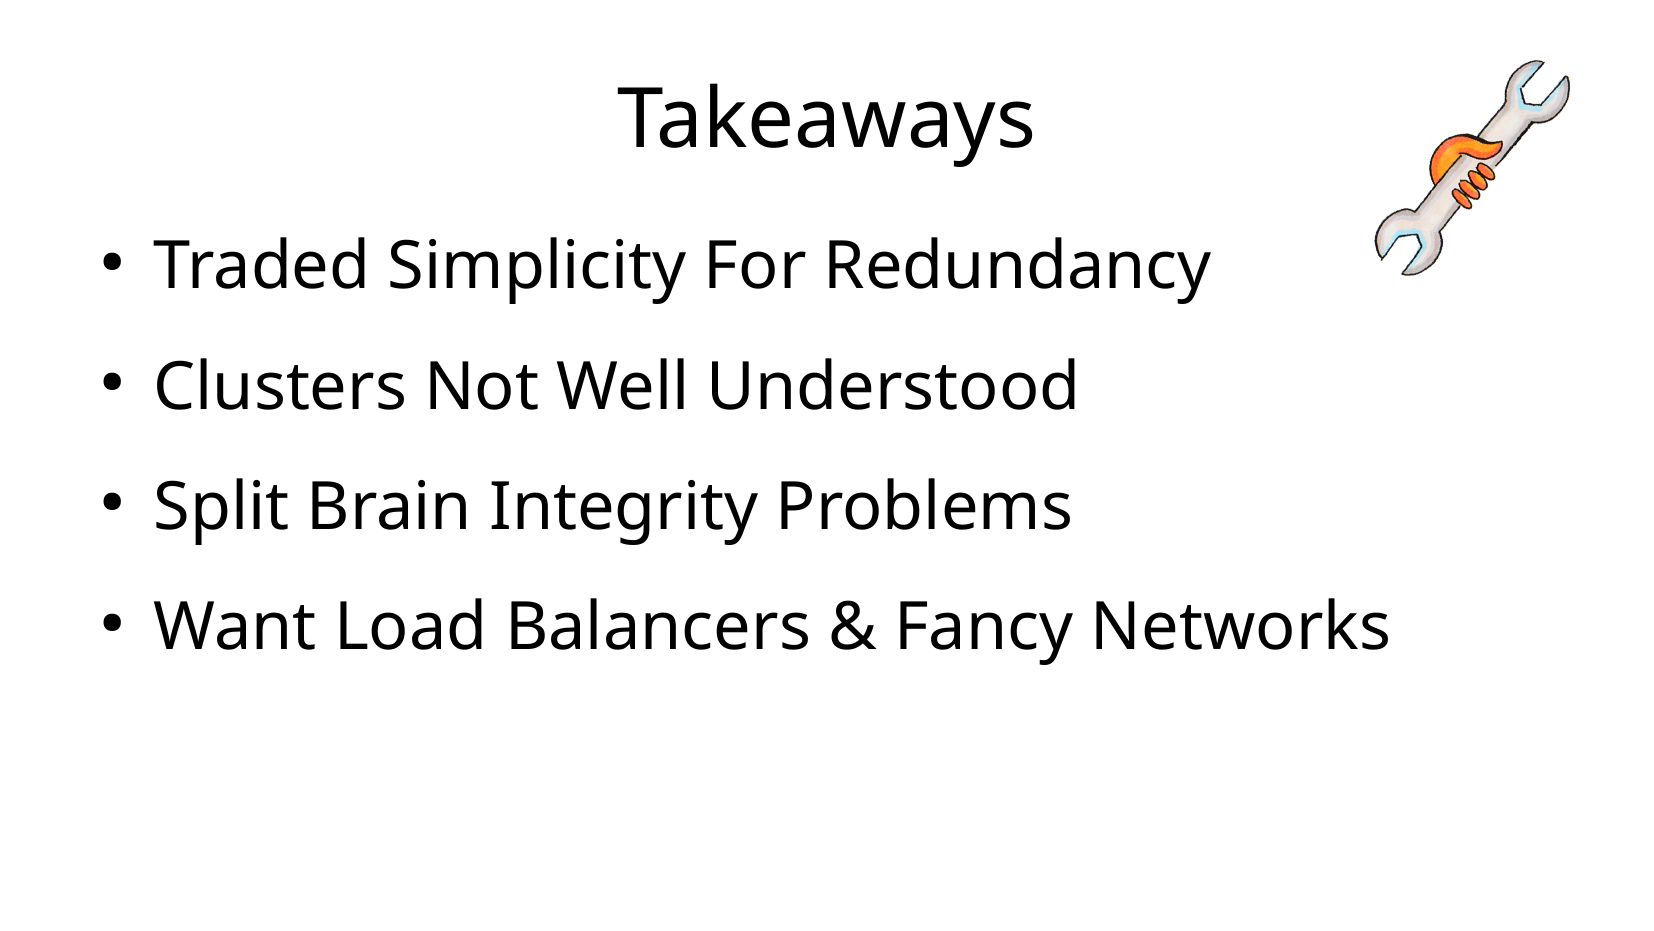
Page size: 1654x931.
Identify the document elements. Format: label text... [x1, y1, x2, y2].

picture [1358, 29, 1590, 300]
title Takeaways [82, 37, 1358, 193]
list Traded Simplicity For Redundancy Clusters Not Well Understood Split Brain Integrity Problems Want Load Balancers & Fancy Networks [82, 217, 1571, 758]
